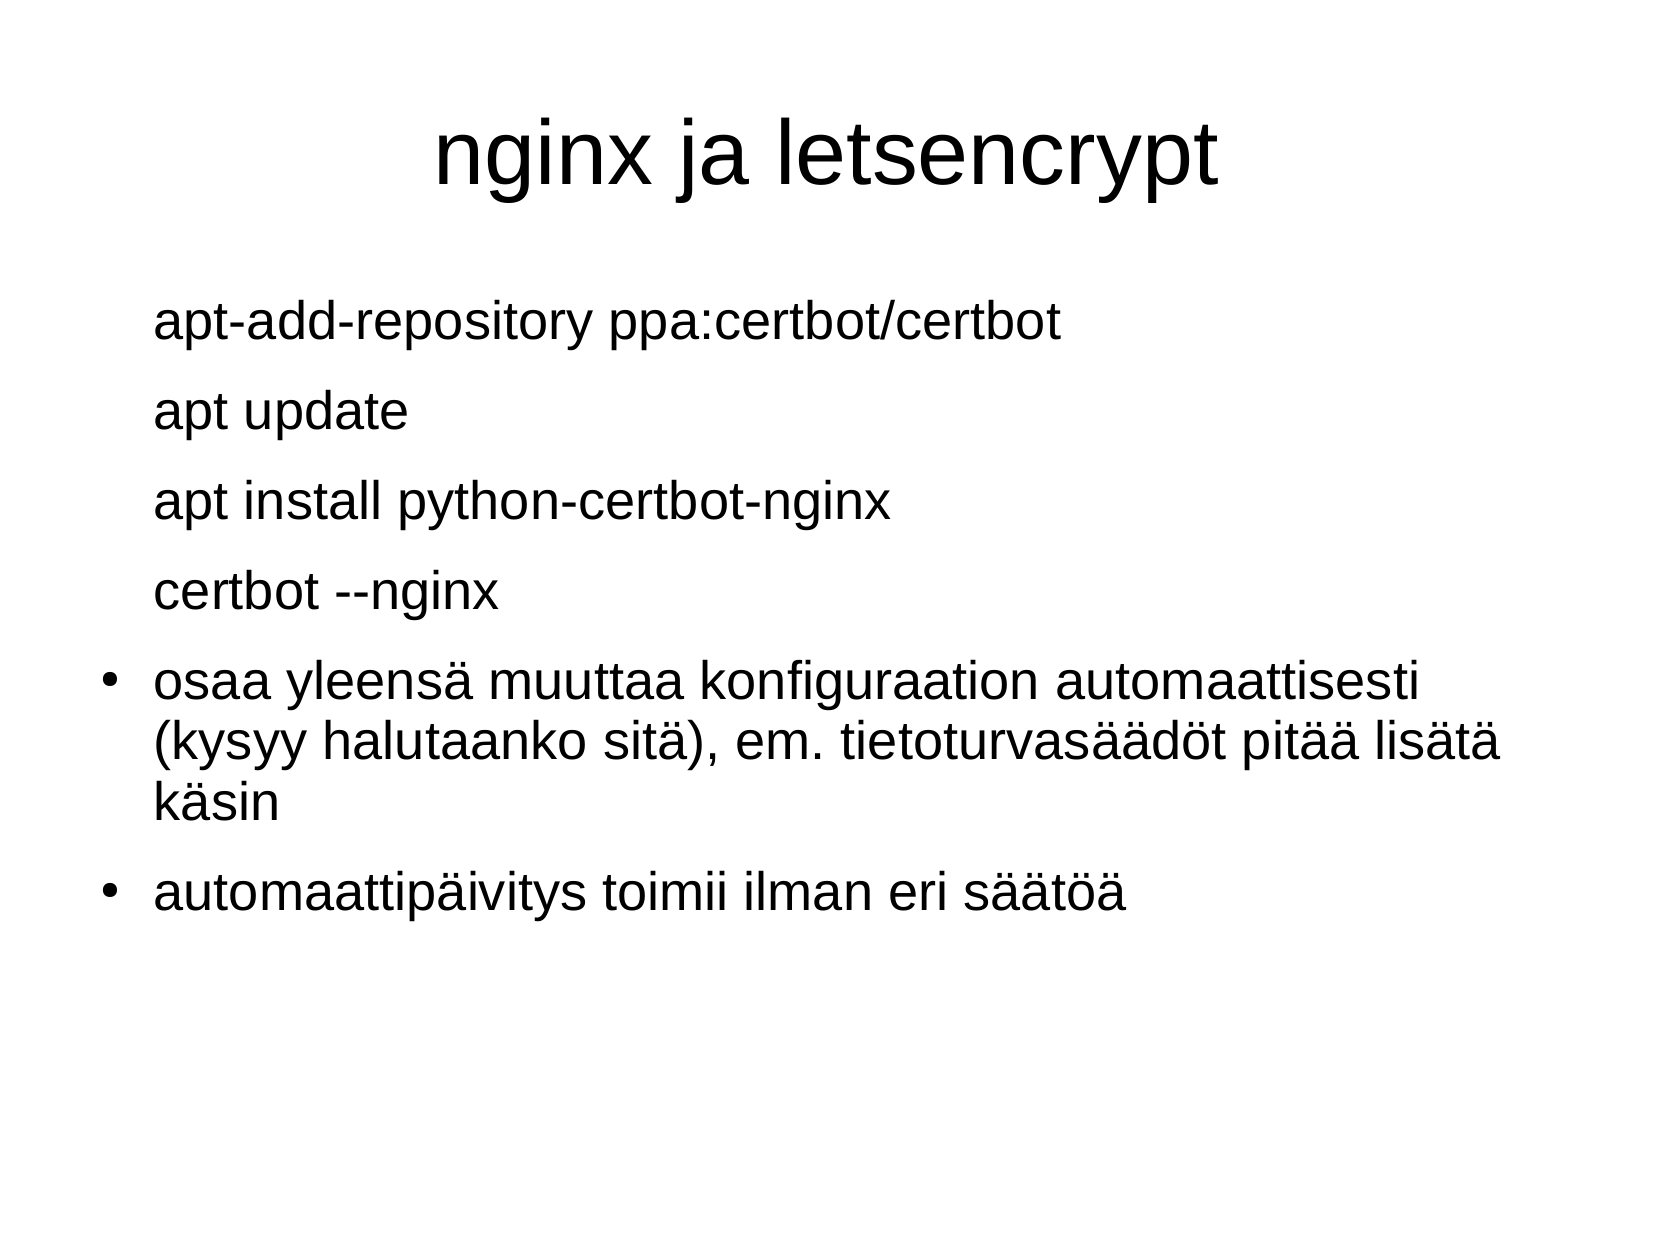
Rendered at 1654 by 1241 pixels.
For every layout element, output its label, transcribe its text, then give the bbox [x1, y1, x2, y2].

title nginx ja letsencrypt [82, 49, 1571, 257]
text_box [82, 290, 1571, 1010]
